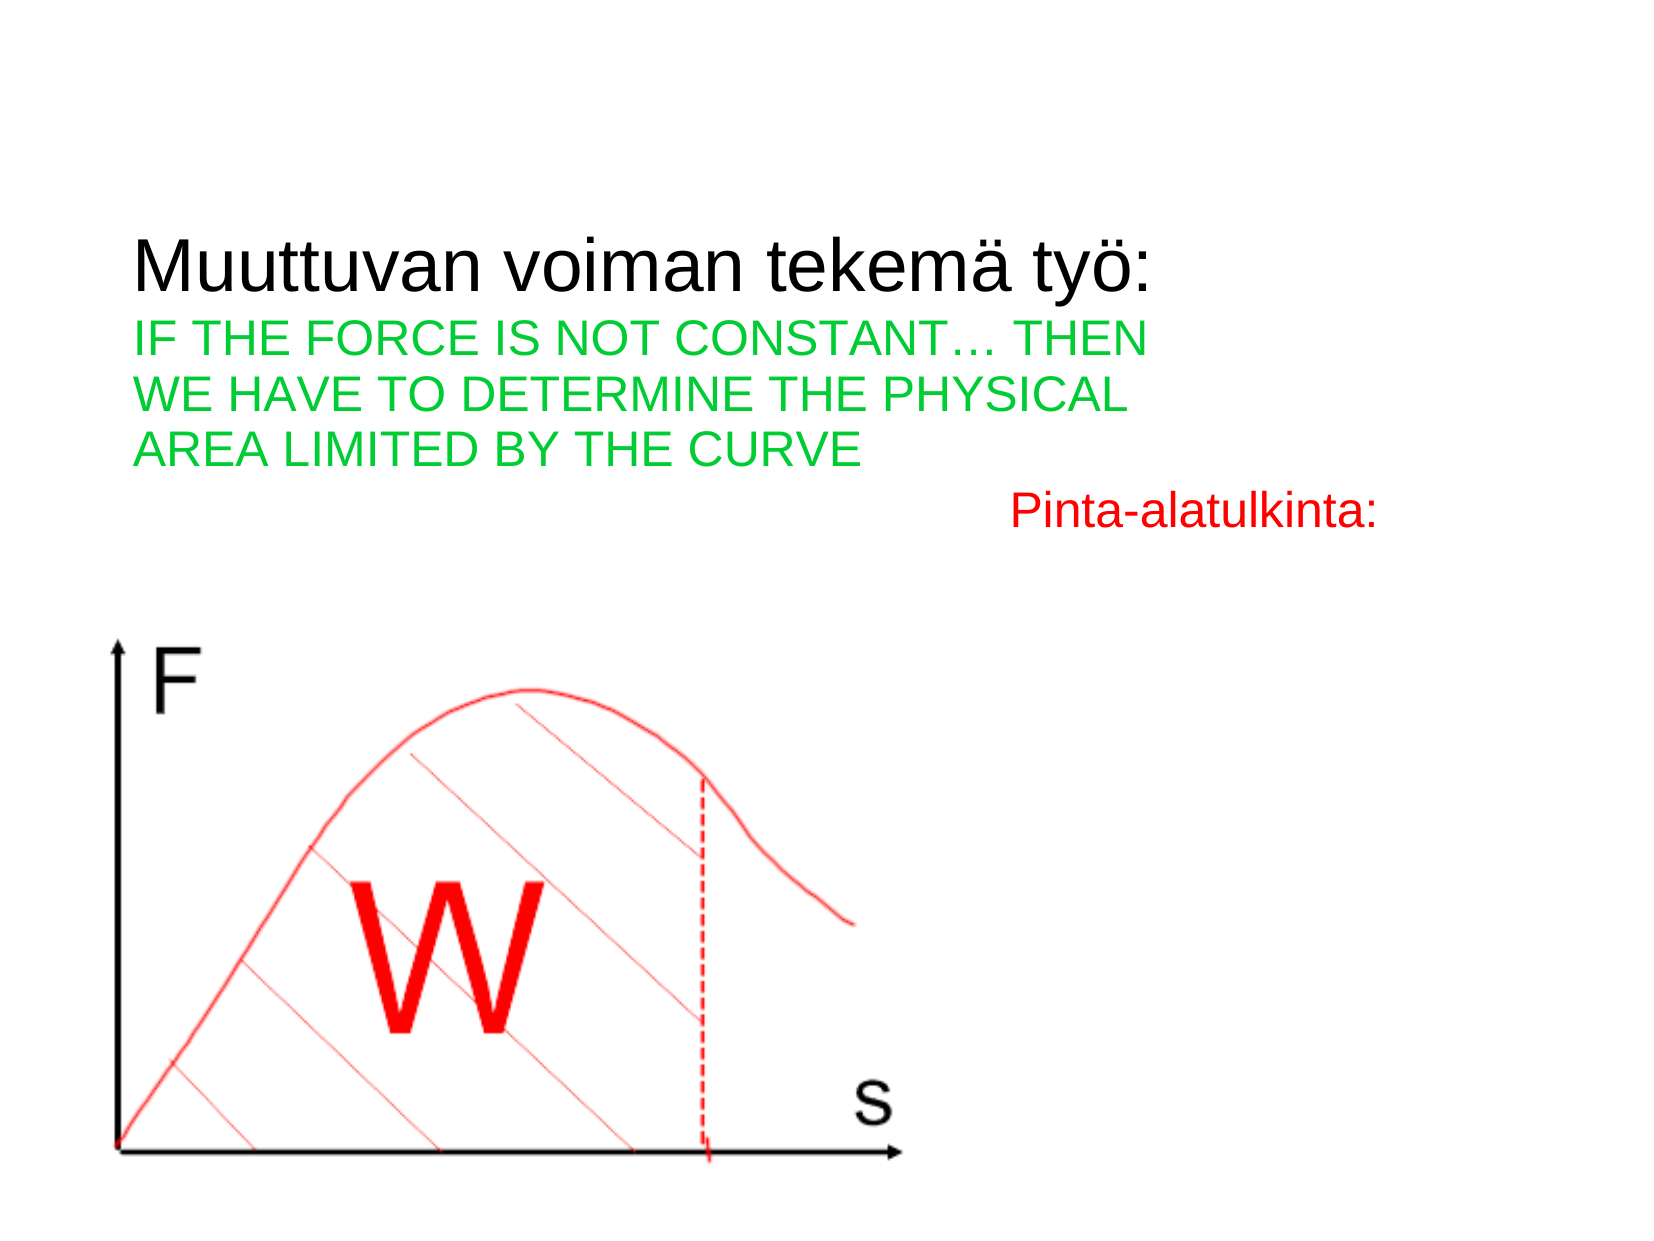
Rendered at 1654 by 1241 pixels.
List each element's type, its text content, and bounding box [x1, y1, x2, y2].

picture [59, 531, 957, 1209]
text_box Muuttuvan voiman tekemä työ: IF THE FORCE IS NOT CONSTANT… THEN WE HAVE TO DETERMINE THE PHYSICAL AREA LIMITED BY THE CURVE [118, 212, 1217, 355]
text_box Pinta-alatulkinta: [994, 472, 1394, 543]
